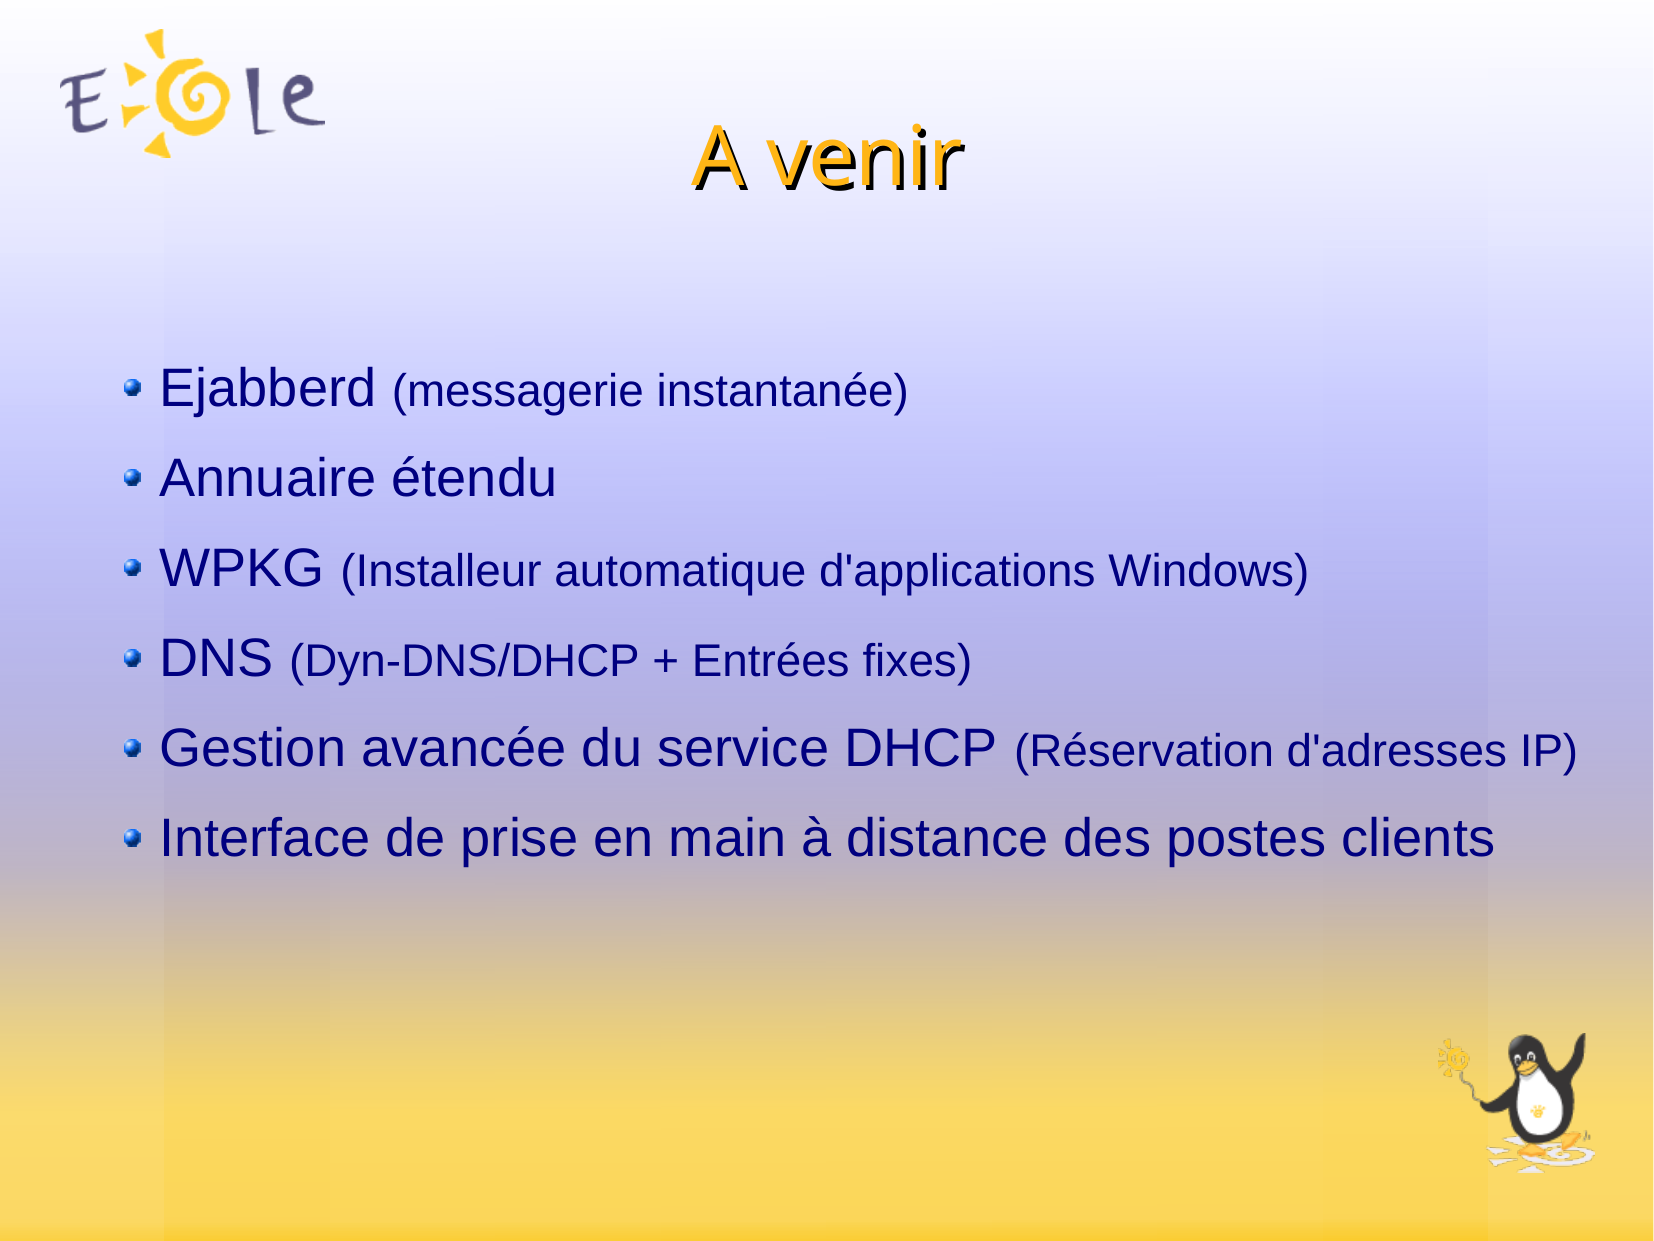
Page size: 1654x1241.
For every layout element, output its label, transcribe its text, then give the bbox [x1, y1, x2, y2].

title A venir [82, 49, 1572, 257]
text_box Ejabberd (messagerie instantanée) Annuaire étendu WPKG (Installeur automatique d'applications Windows) DNS (Dyn-DNS/DHCP + Entrées fixes) Gestion avancée du service DHCP (Réservation d'adresses IP) Interface de prise en main à distance des postes clients [88, 267, 1595, 1013]
picture [0, 0, 1654, 1241]
